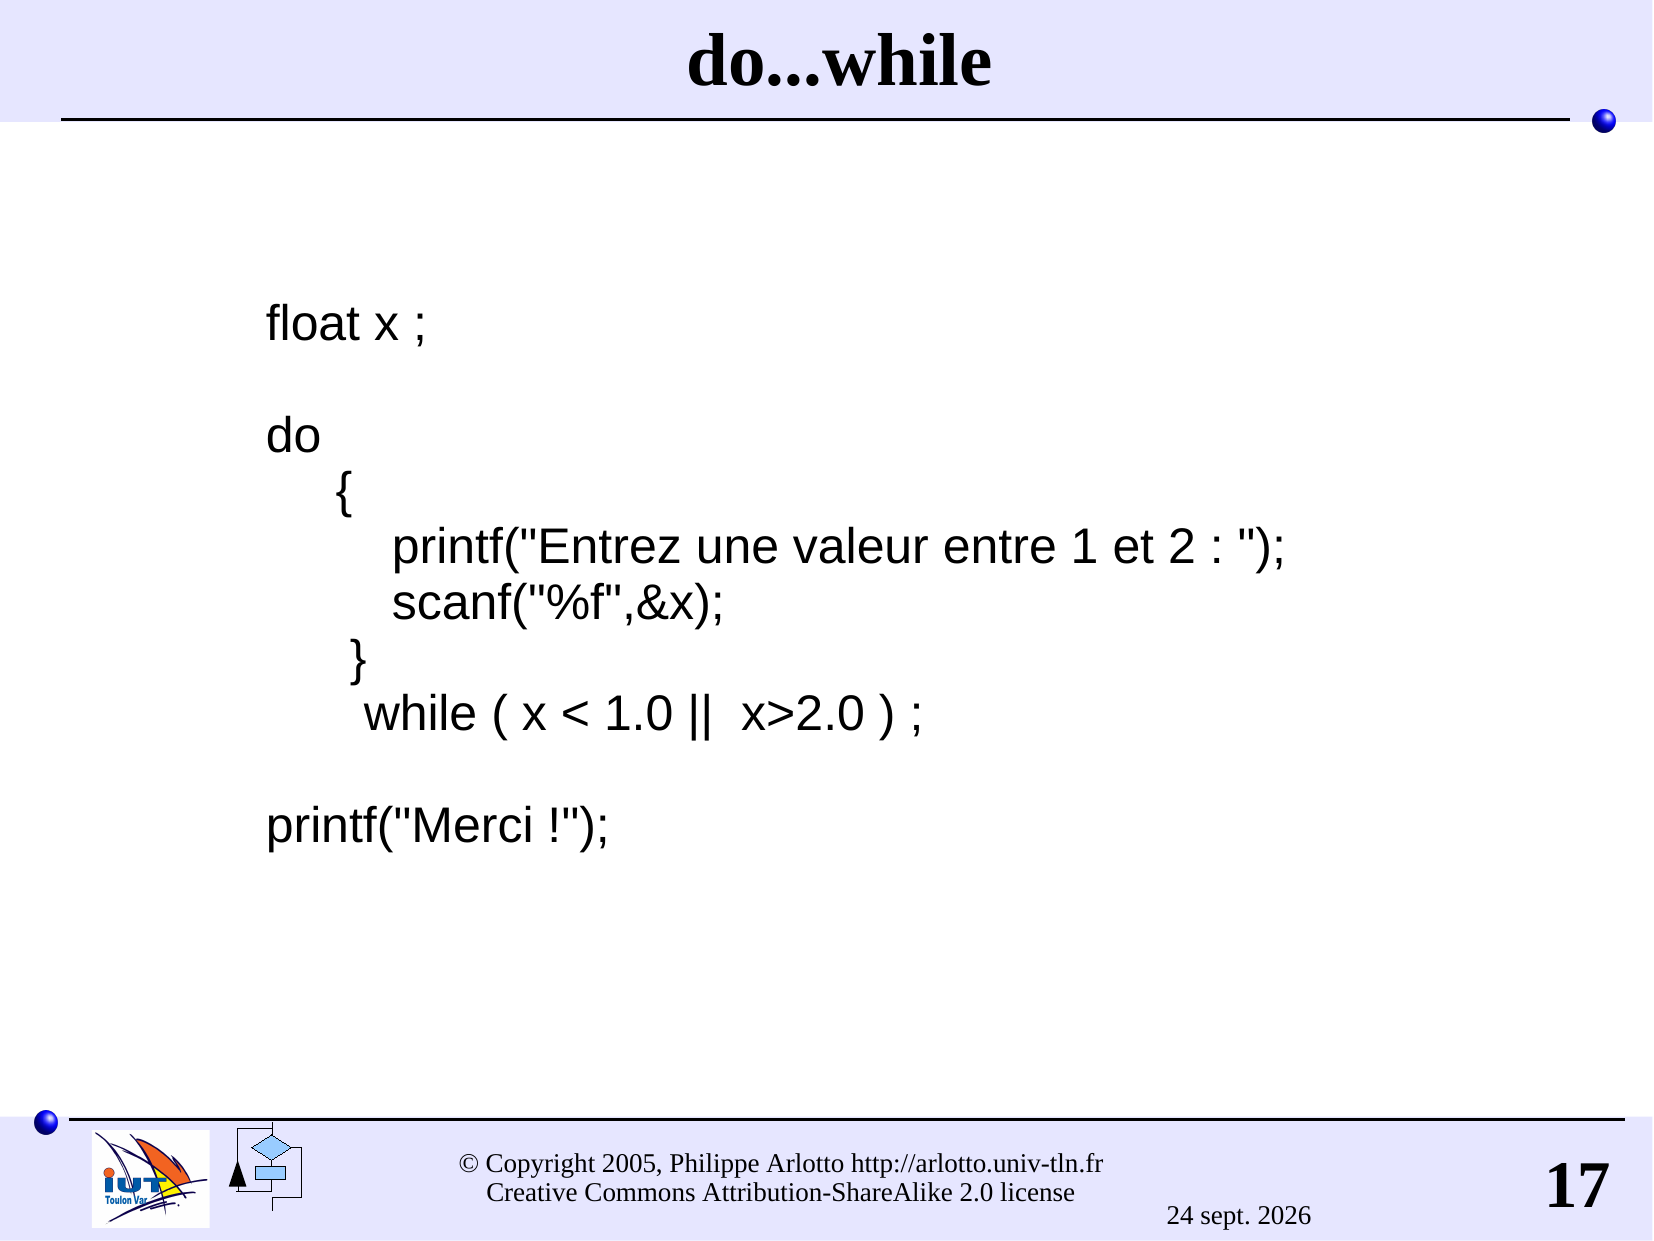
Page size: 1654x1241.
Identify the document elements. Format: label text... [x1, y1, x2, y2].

text_box float x ; do { printf("Entrez une valeur entre 1 et 2 : "); scanf("%f",&x); } while ( x < 1.0 || x>2.0 ) ; printf("Merci !"); [265, 295, 1288, 915]
title do...while [95, 11, 1585, 110]
